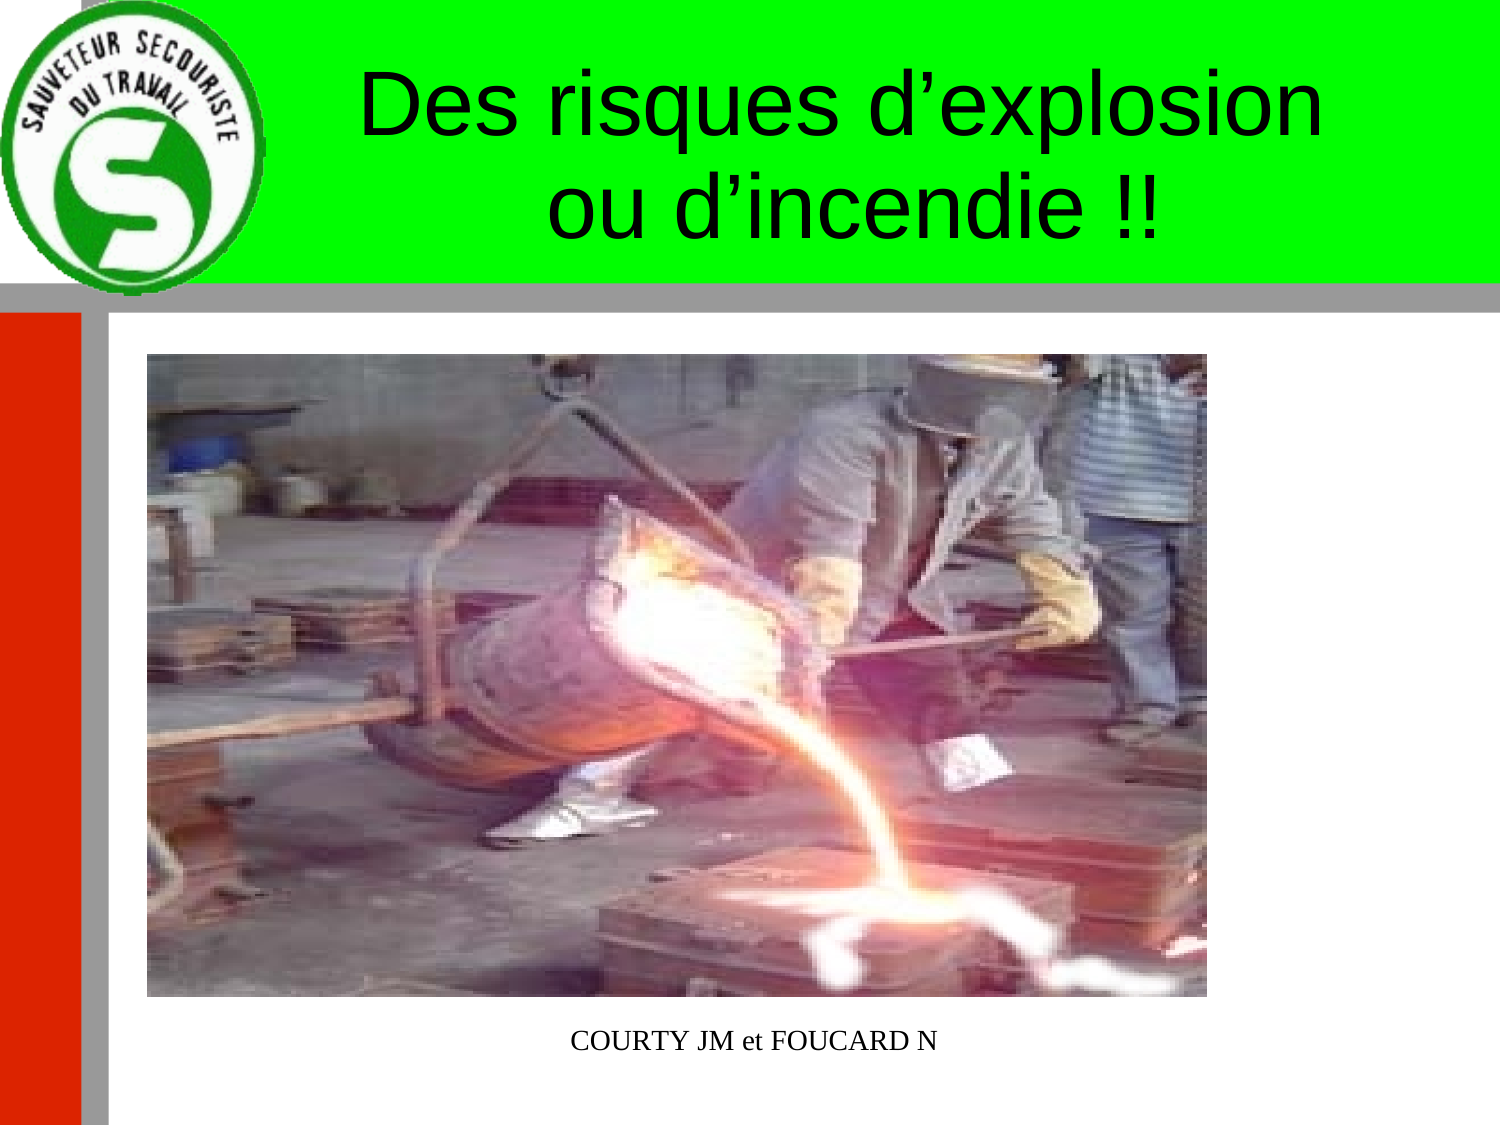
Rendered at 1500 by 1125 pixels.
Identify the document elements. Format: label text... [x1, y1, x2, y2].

picture [0, 0, 266, 296]
title Des risques d’explosion ou d’incendie !! [266, 29, 1475, 281]
picture [147, 354, 1207, 997]
